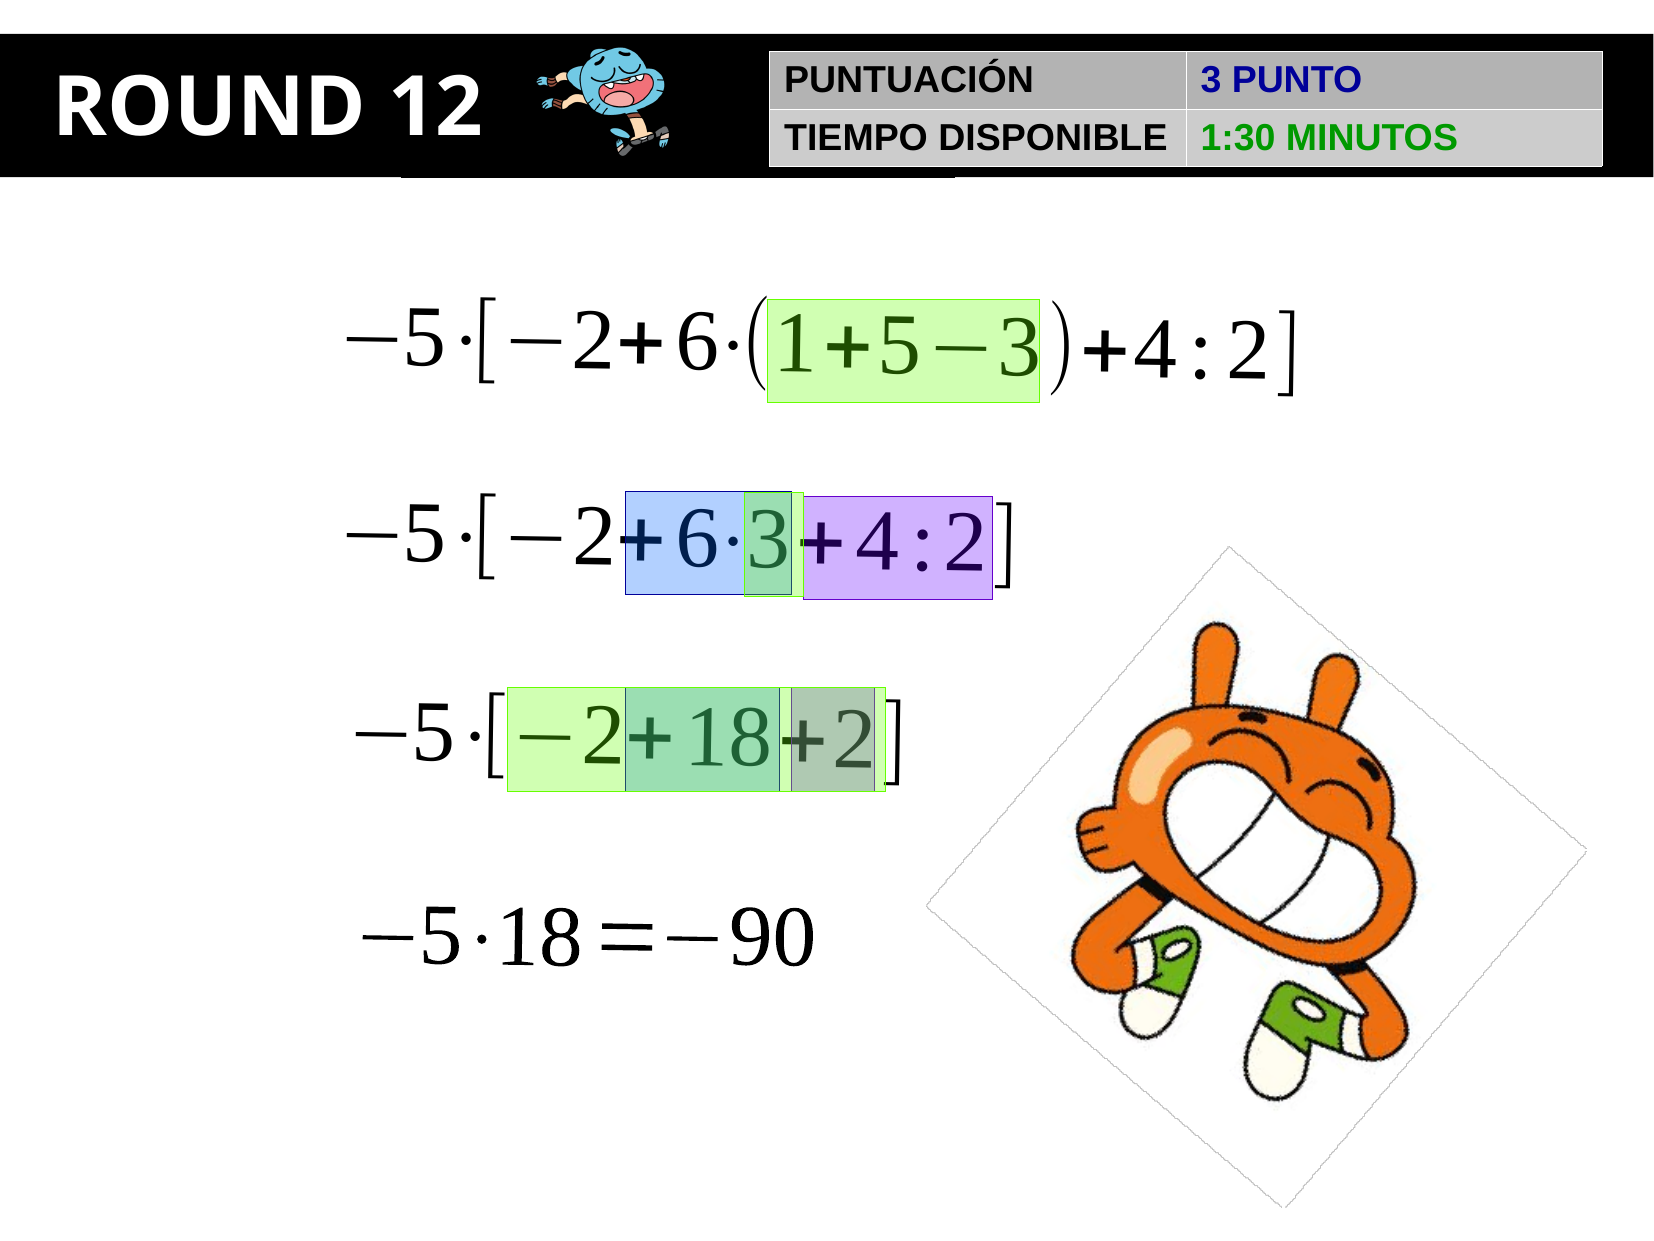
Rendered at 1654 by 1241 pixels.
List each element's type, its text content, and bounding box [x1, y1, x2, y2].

table_header 3 PUNTO [1187, 52, 1602, 109]
text_box [625, 491, 993, 600]
table_cell 1:30 MINUTOS [1187, 110, 1602, 166]
table_cell TIEMPO DISPONIBLE [770, 110, 1186, 166]
chart [324, 683, 568, 785]
chart [804, 492, 1040, 595]
title [0, 33, 1654, 178]
chart [886, 692, 928, 792]
text_box [767, 299, 1040, 403]
text_box ROUND 12 [38, 38, 479, 178]
picture [401, 34, 955, 178]
chart [330, 885, 840, 987]
text_box [507, 687, 886, 792]
chart [1040, 299, 1321, 403]
table_header PUNTUACIÓN [770, 52, 1186, 109]
picture [926, 547, 1587, 1208]
chart [315, 287, 1001, 394]
chart [315, 484, 728, 588]
